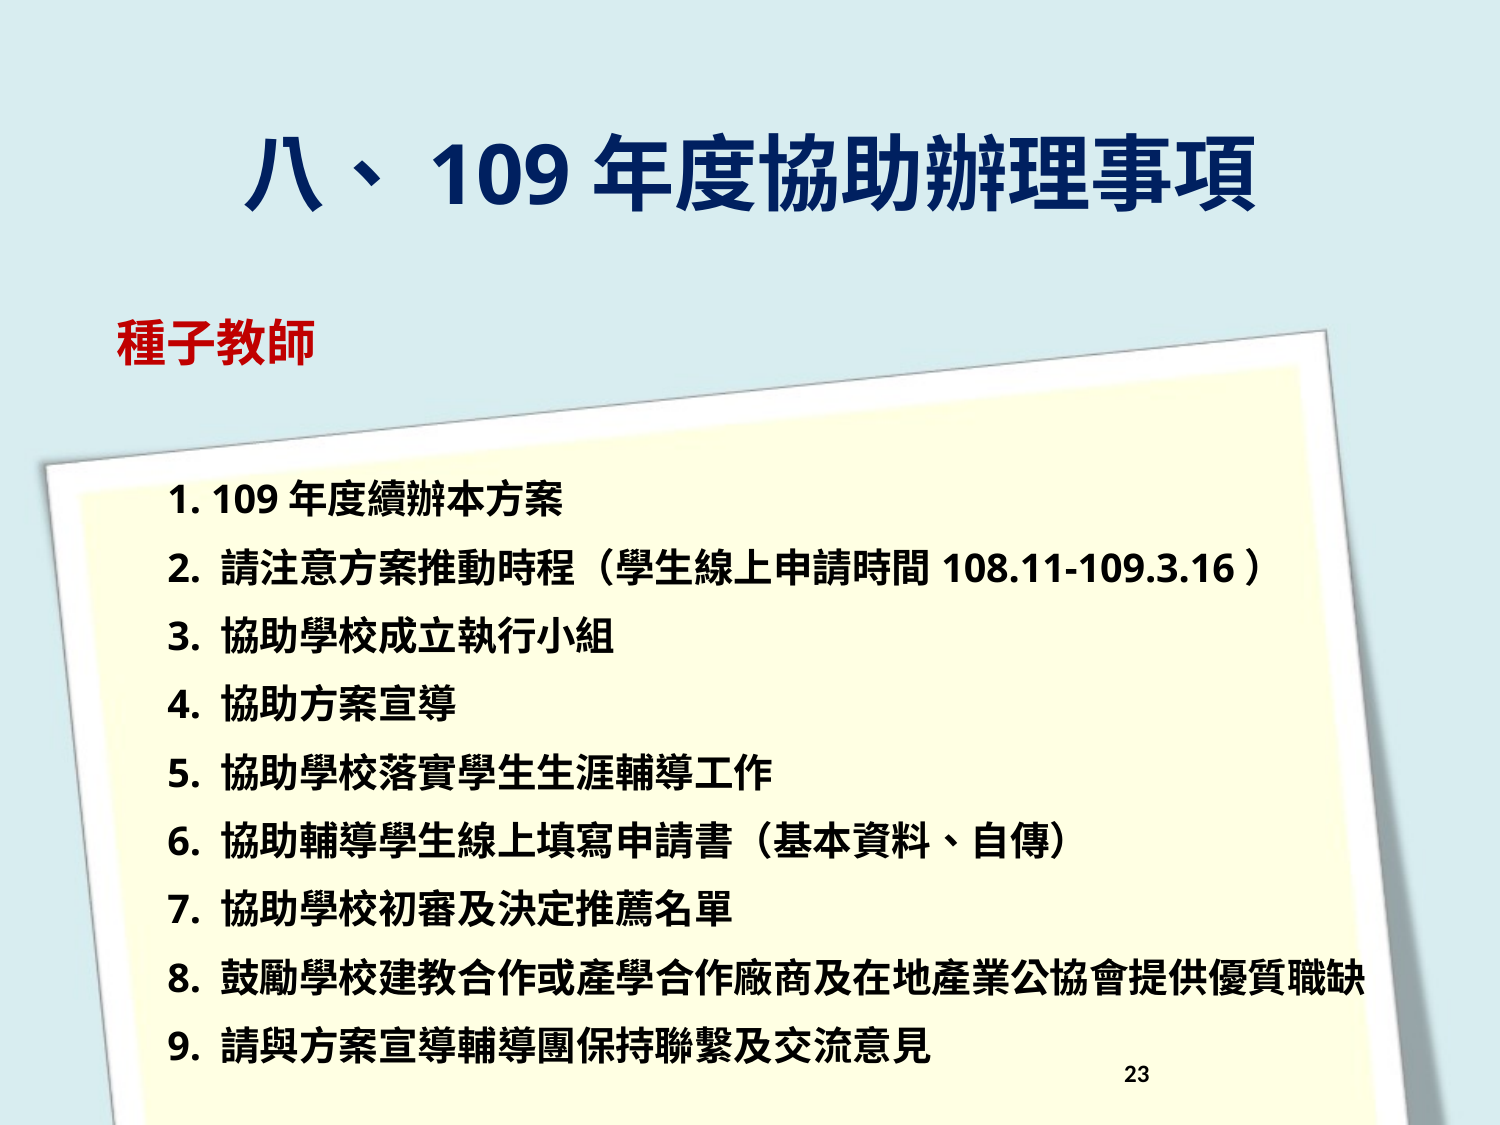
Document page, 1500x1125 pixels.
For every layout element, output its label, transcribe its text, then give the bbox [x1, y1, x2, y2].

text_box 23 [1109, 1042, 1460, 1103]
text_box 八、109年度協助辦理事項 [0, 113, 1500, 208]
text_box 種子教師 1. 109年度續辦本方案 2. 請注意方案推動時程（學生線上申請時間108.11-109.3.16） 3. 協助學校成立執行小組 4. 協助方案宣導 5. 協助學校落實學生生涯輔導工作 6. 協助輔導學生線上填寫申請書（基本資料、自傳） 7. 協助學校初審及決定推薦名單 8. 鼓勵學校建教合作或產學合作廠商及在地產業公協會提供優質職缺 9. 請與方案宣導輔導團保持聯繫及交流意見 [101, 304, 1400, 1076]
